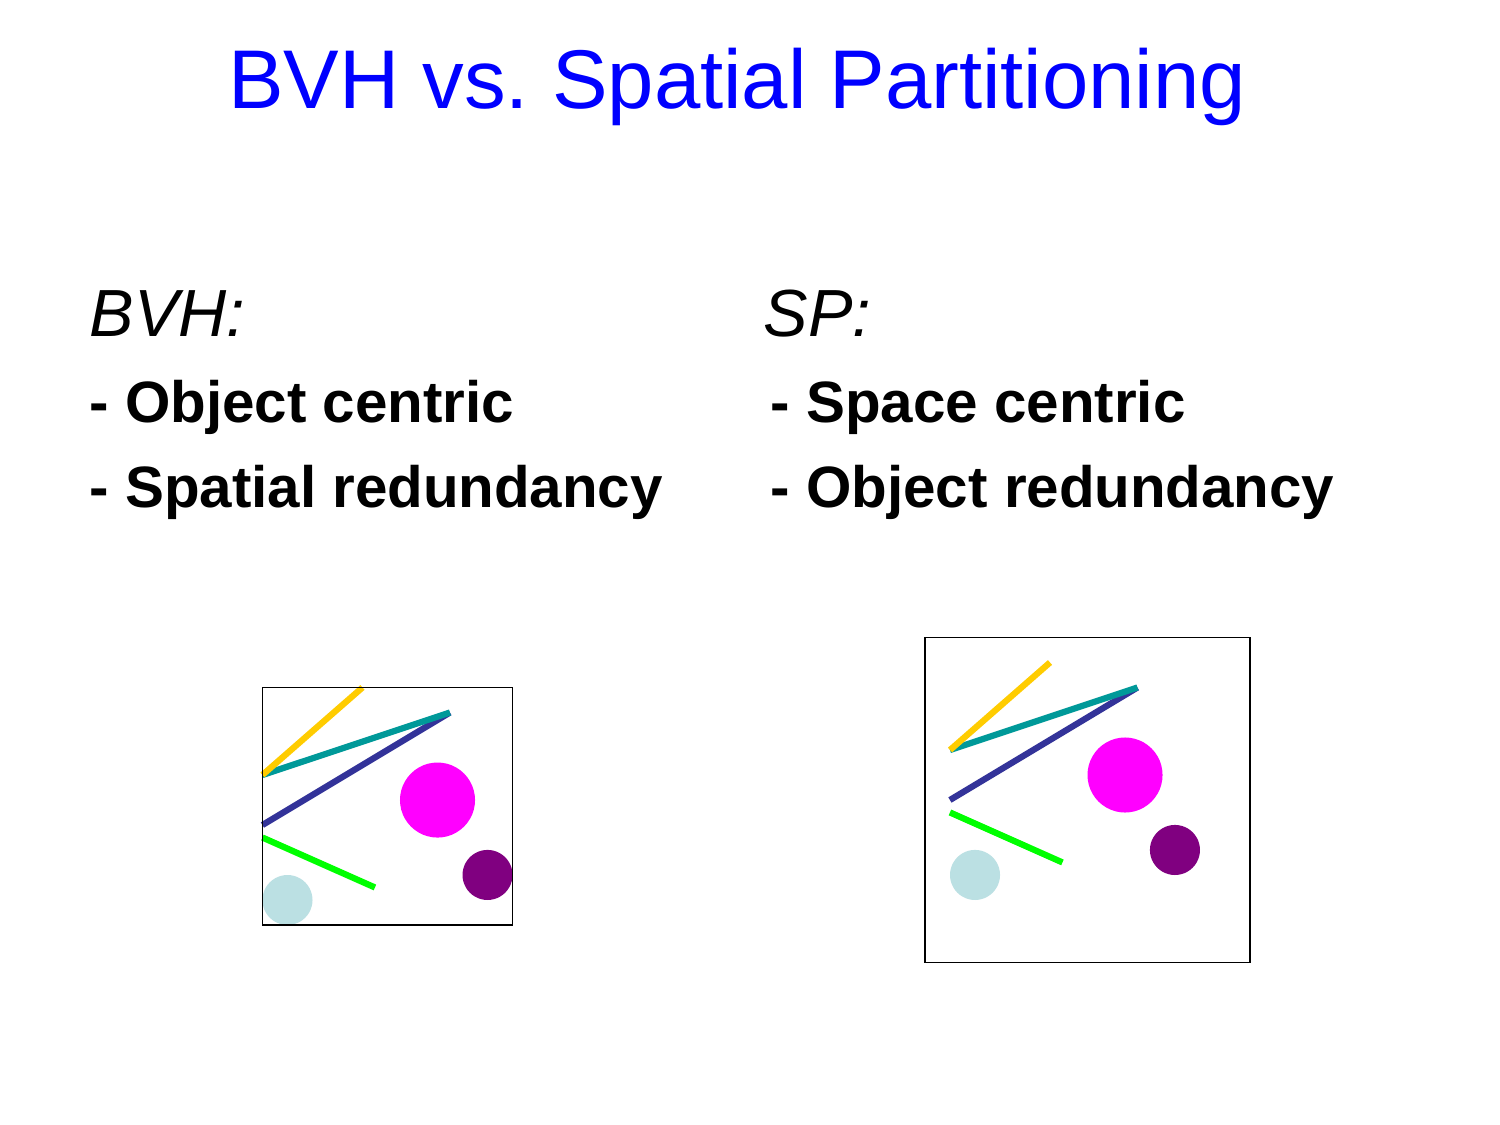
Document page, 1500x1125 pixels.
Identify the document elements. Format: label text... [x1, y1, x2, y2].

text_box [462, 849, 512, 901]
text_box [1149, 824, 1201, 876]
text_box [263, 875, 313, 924]
text_box [950, 849, 1001, 901]
title BVH vs. Spatial Partitioning [62, 0, 1413, 151]
text_box [399, 762, 476, 838]
text_box [1087, 737, 1163, 813]
list BVH: SP: - Object centric - Space centric - Spatial redundancy - Object redundancy [75, 262, 1426, 1006]
